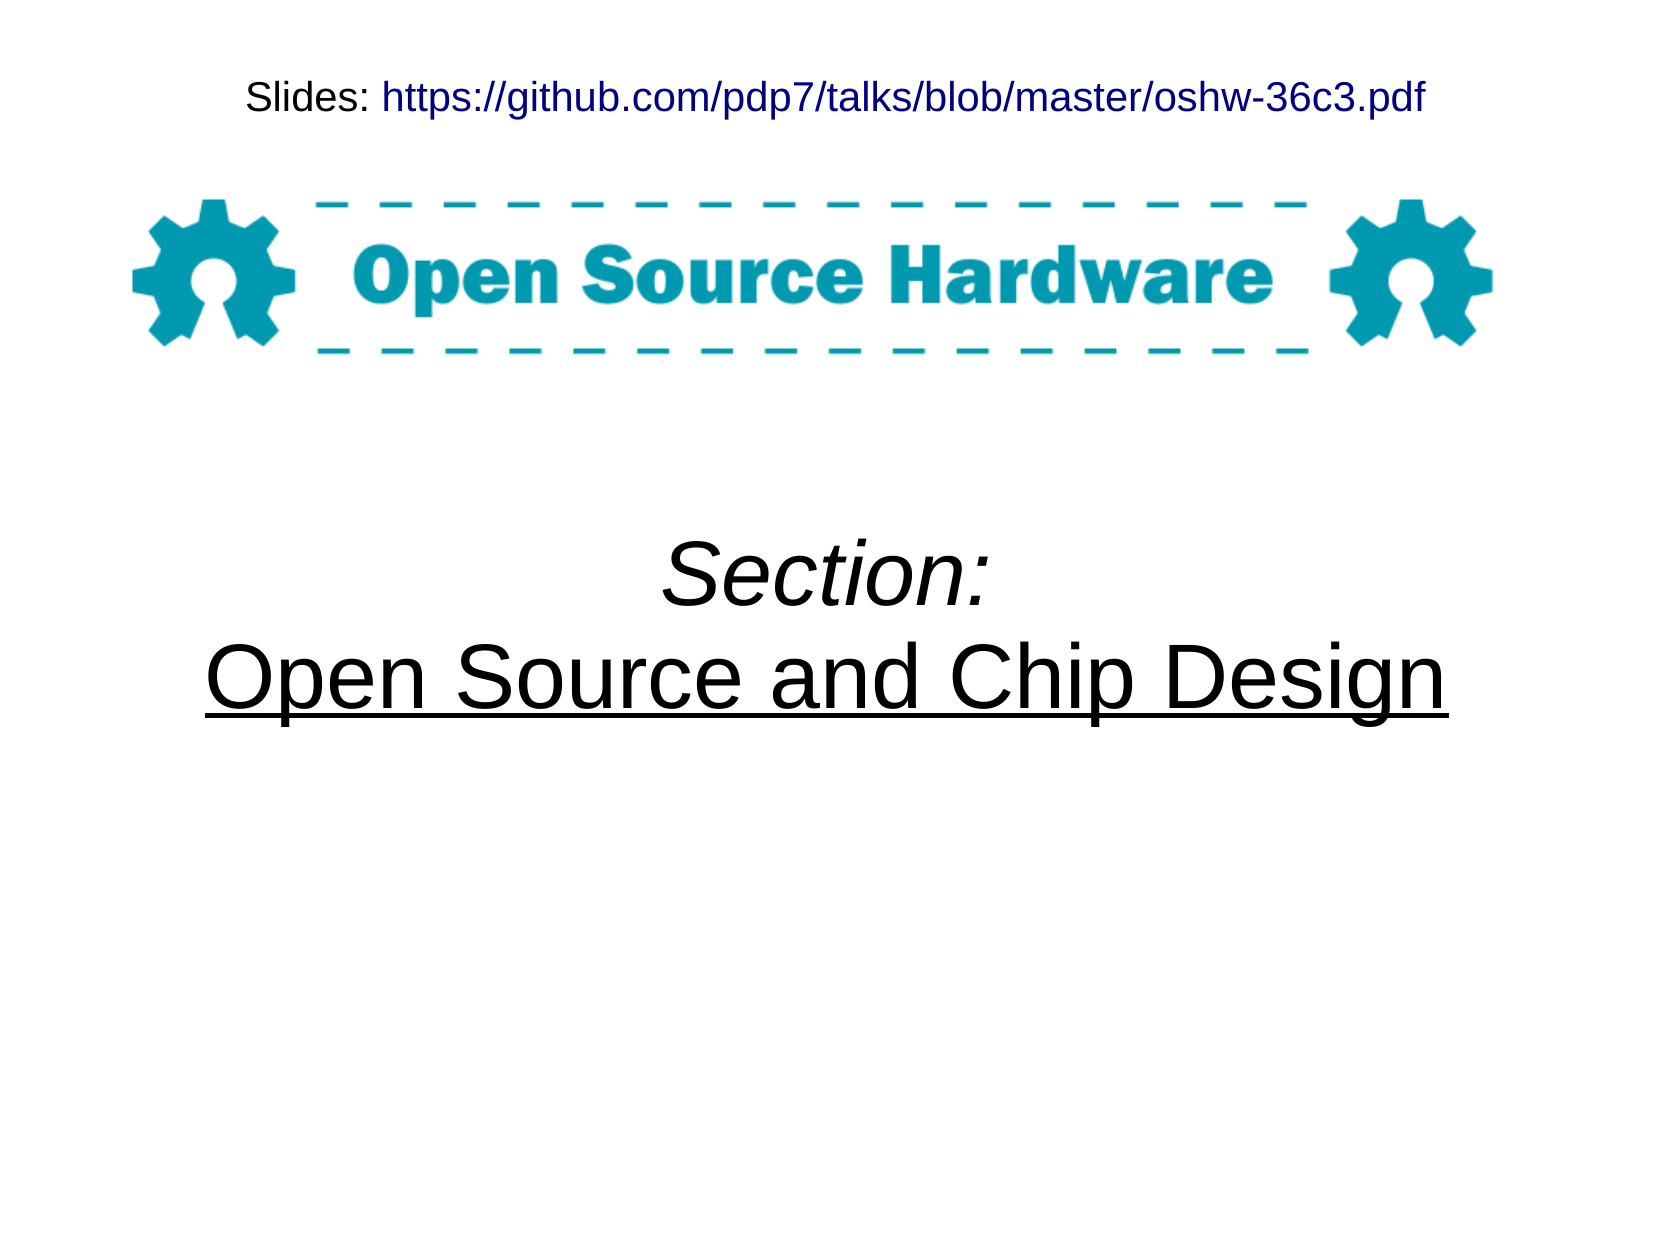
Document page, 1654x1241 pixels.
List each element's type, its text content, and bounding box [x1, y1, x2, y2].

title Section: Open Source and Chip Design [82, 521, 1571, 729]
picture [114, 217, 1531, 388]
text_box Slides: https://github.com/pdp7/talks/blob/master/oshw-36c3.pdf [10, 66, 1654, 217]
